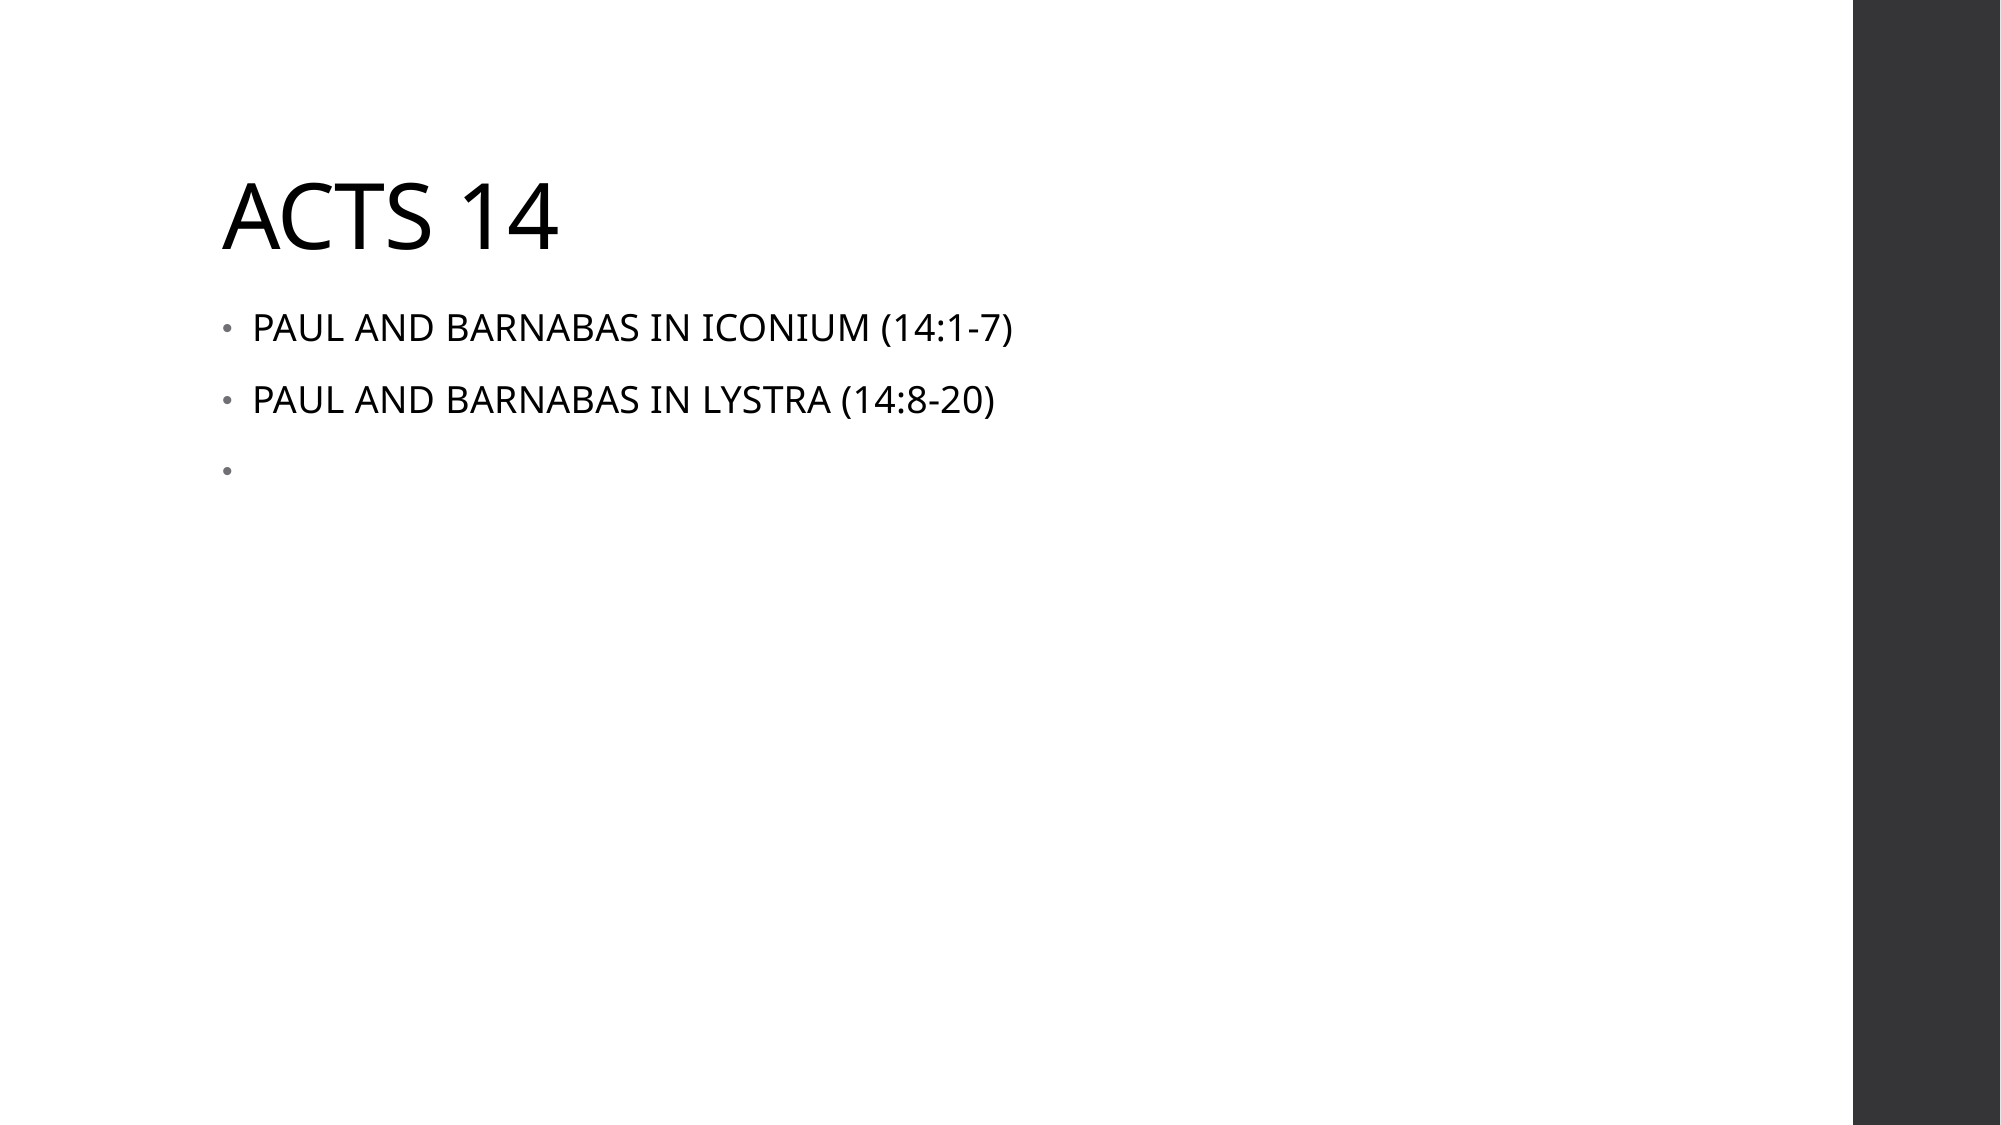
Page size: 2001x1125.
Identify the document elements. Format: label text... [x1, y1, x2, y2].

title ACTS 14 [206, 60, 1797, 278]
list PAUL AND BARNABAS IN ICONIUM (14:1-7) PAUL AND BARNABAS IN LYSTRA (14:8-20) [206, 299, 1617, 1014]
